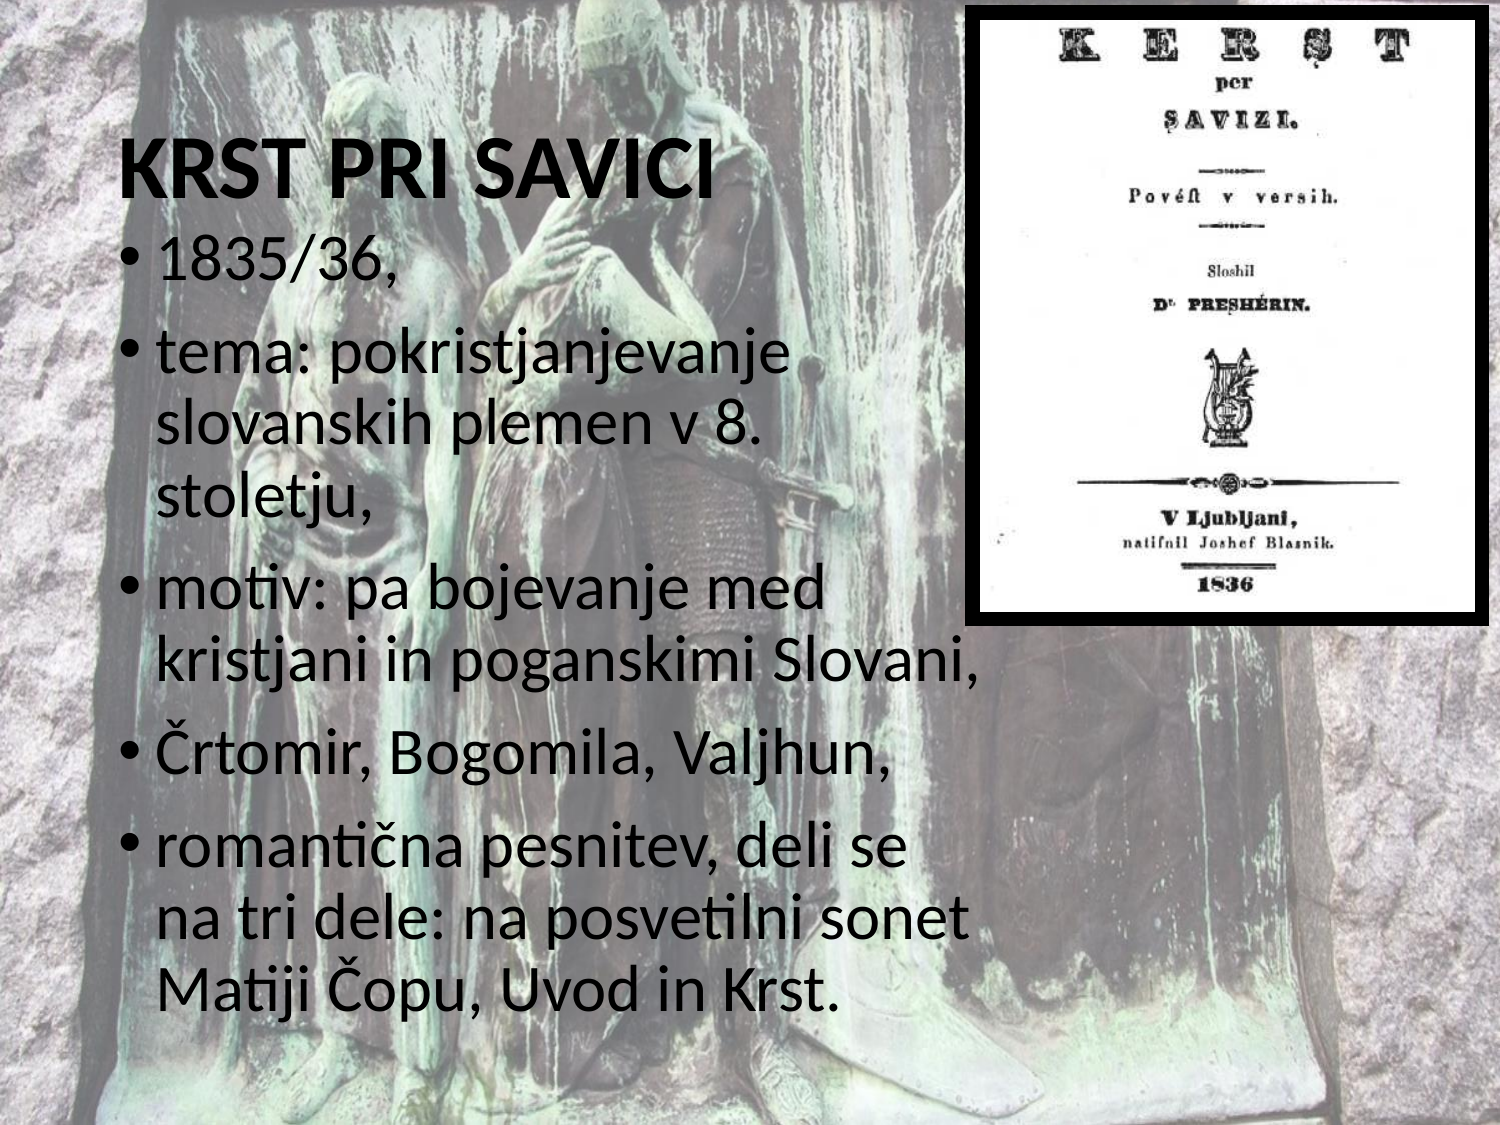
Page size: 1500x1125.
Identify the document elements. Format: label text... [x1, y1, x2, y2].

picture [0, 0, 1500, 1125]
title KRST PRI SAVICI [103, 59, 965, 215]
list 1835/36, tema: pokristjanjevanje slovanskih plemen v 8. stoletju, motiv: pa bojevanje med kristjani in poganskimi Slovani, Črtomir, Bogomila, Valjhun, romantična pesnitev, deli se na tri dele: na posvetilni sonet Matiji Čopu, Uvod in Krst. [103, 215, 1005, 1078]
